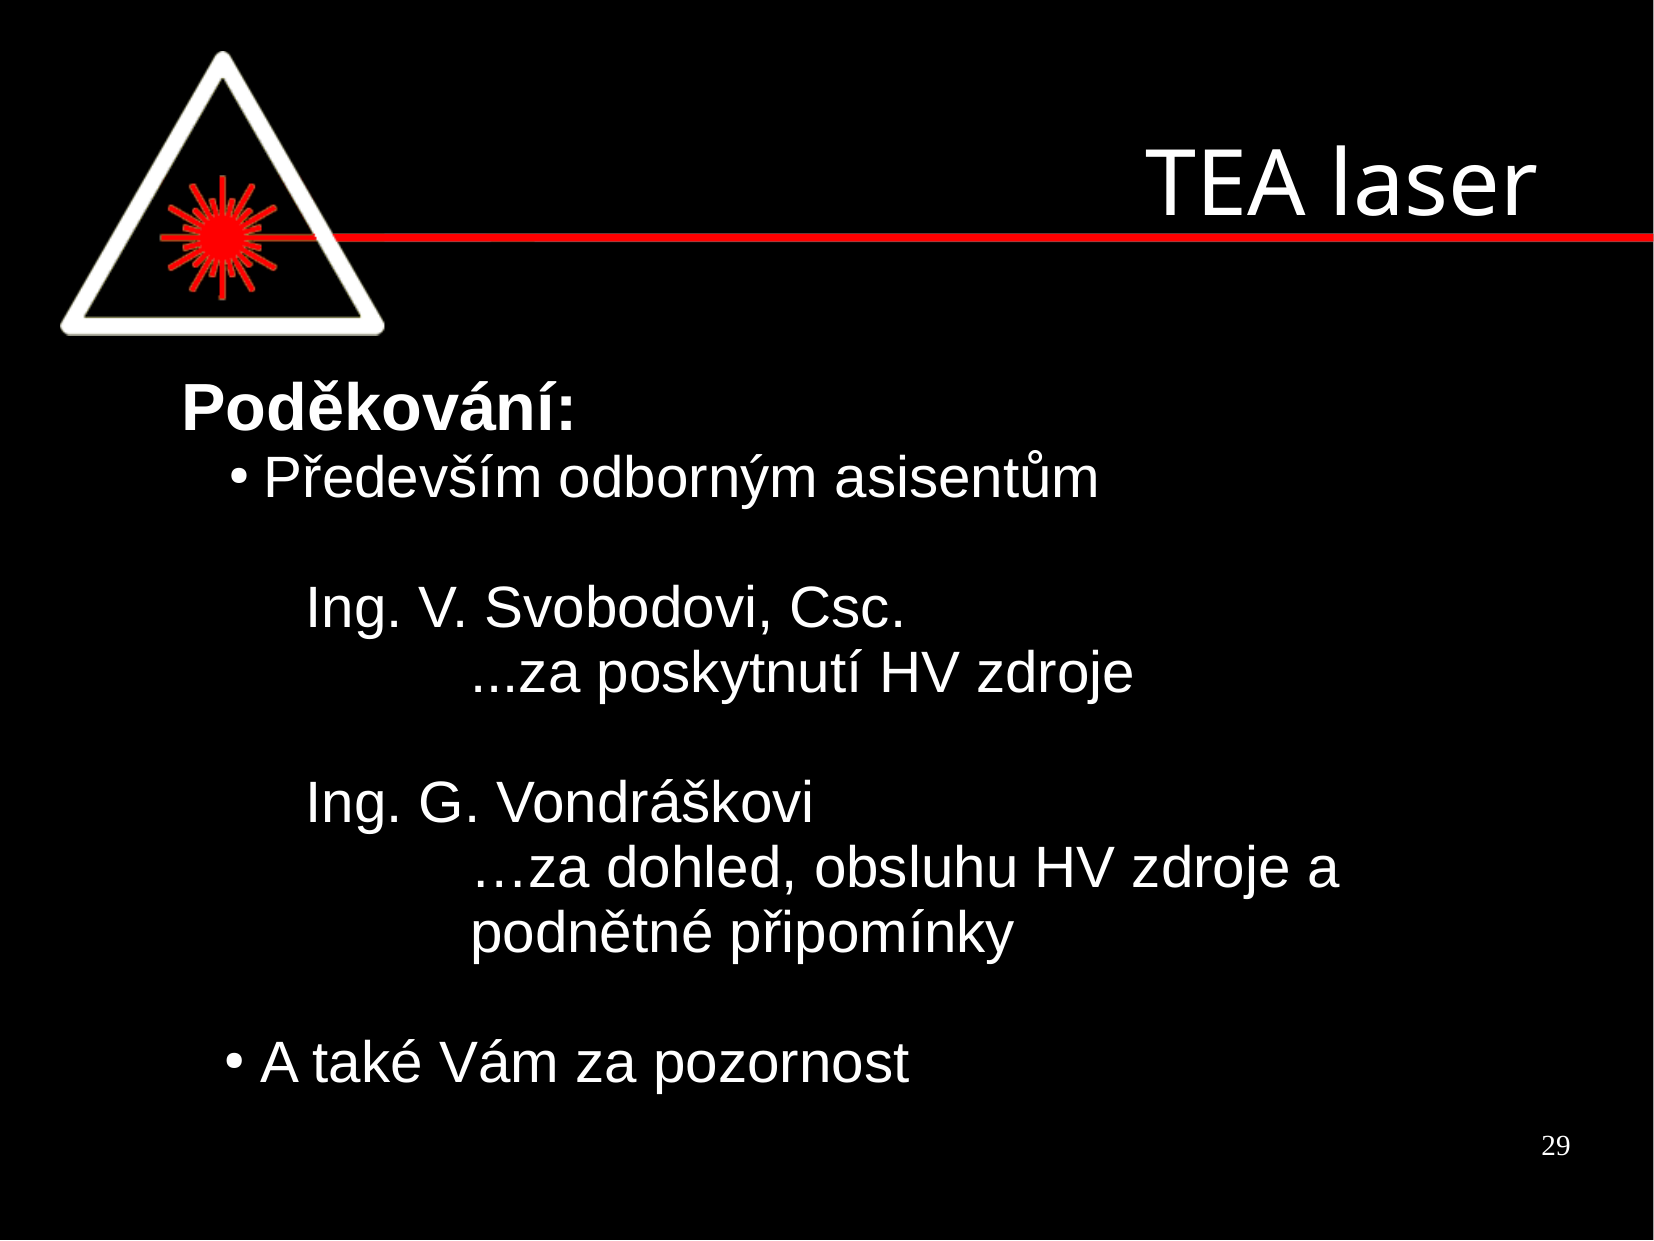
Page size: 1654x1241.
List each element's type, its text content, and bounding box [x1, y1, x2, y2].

picture [60, 51, 1654, 336]
text_box Poděkování: Především odborným asisentům Ing. V. Svobodovi, Csc. ...za poskytnutí HV zdroje Ing. G. Vondráškovi …za dohled, obsluhu HV zdroje a podnětné připomínky A také Vám za pozornost [142, 362, 1523, 1187]
title TEA laser [50, 75, 1540, 283]
